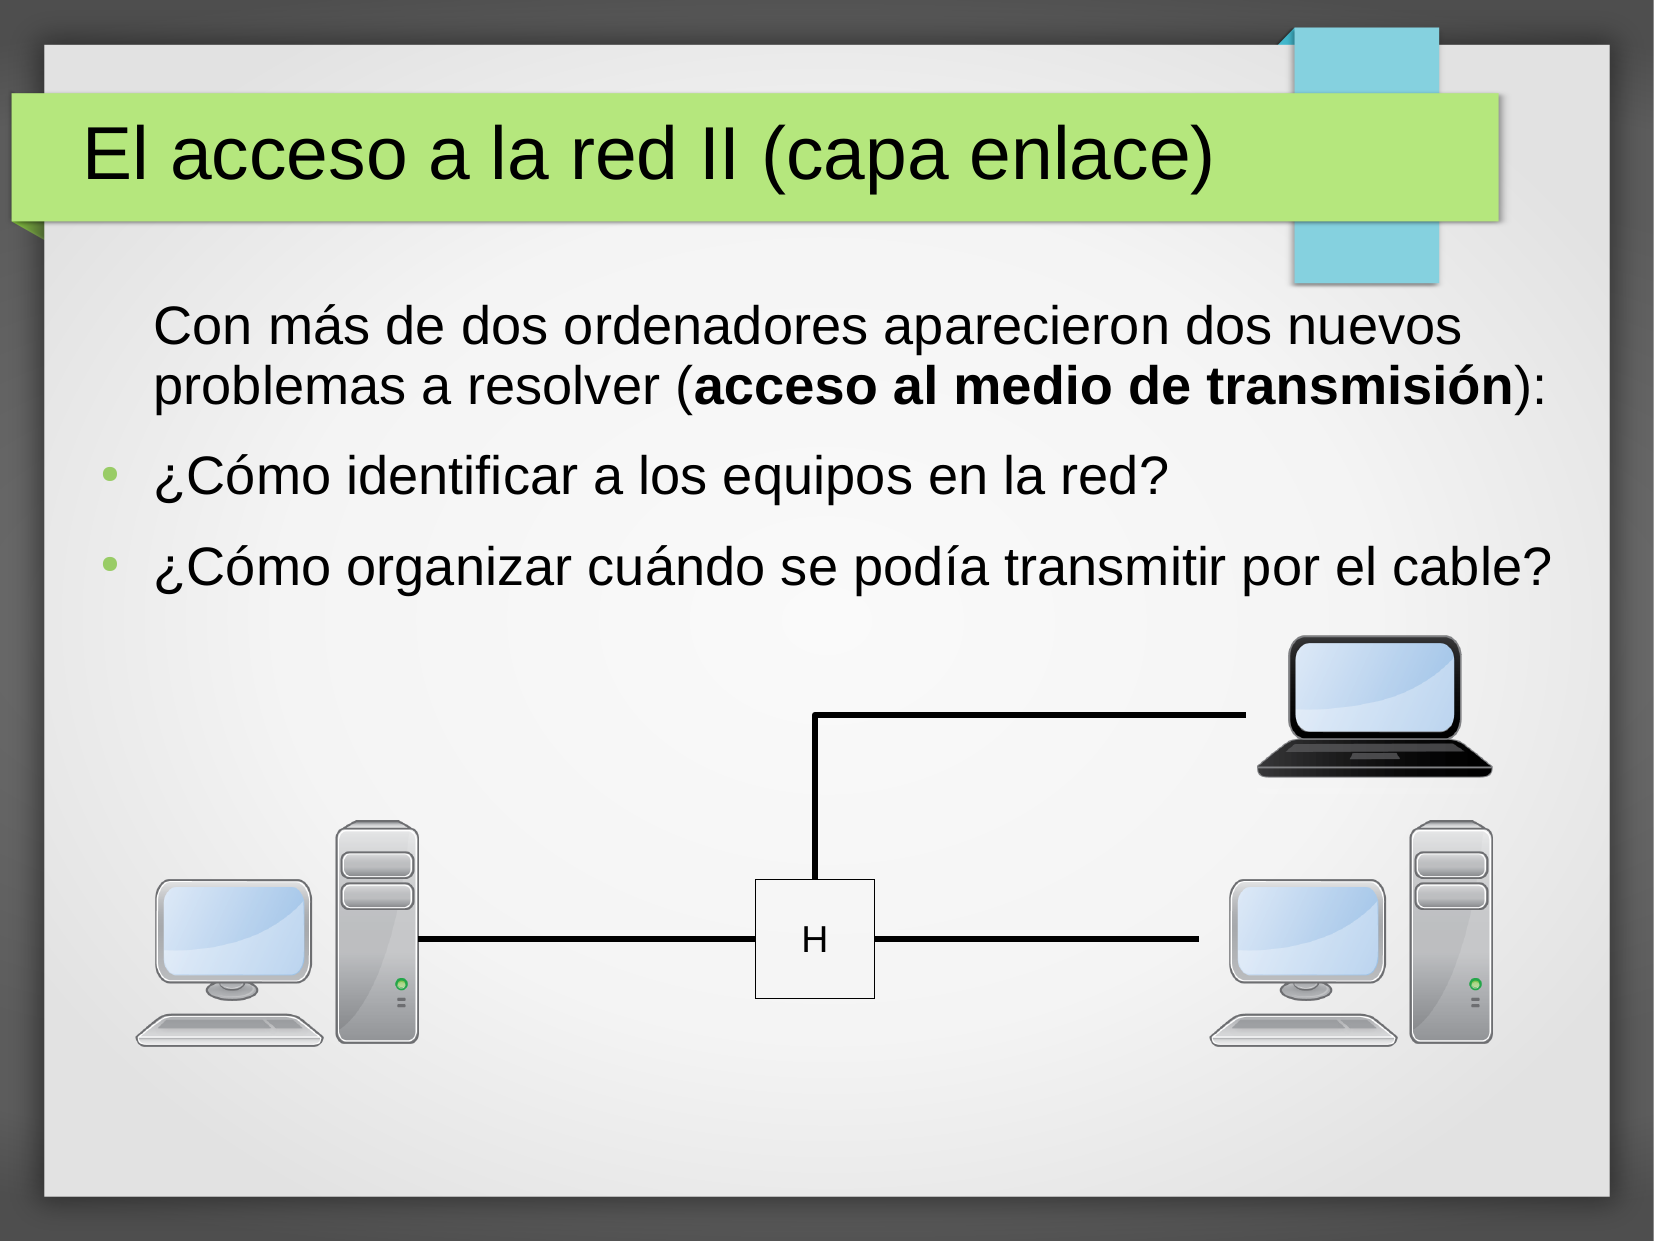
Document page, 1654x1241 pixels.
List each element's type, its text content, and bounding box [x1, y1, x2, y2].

title El acceso a la red II (capa enlace) [82, 69, 1501, 238]
picture [0, 0, 1654, 1241]
text_box H [755, 879, 875, 999]
list Con más de dos ordenadores aparecieron dos nuevos problemas a resolver (acceso al medio de transmisión): ¿Cómo identificar a los equipos en la red? ¿Cómo organizar cuándo se podía transmitir por el cable? [82, 295, 1571, 674]
